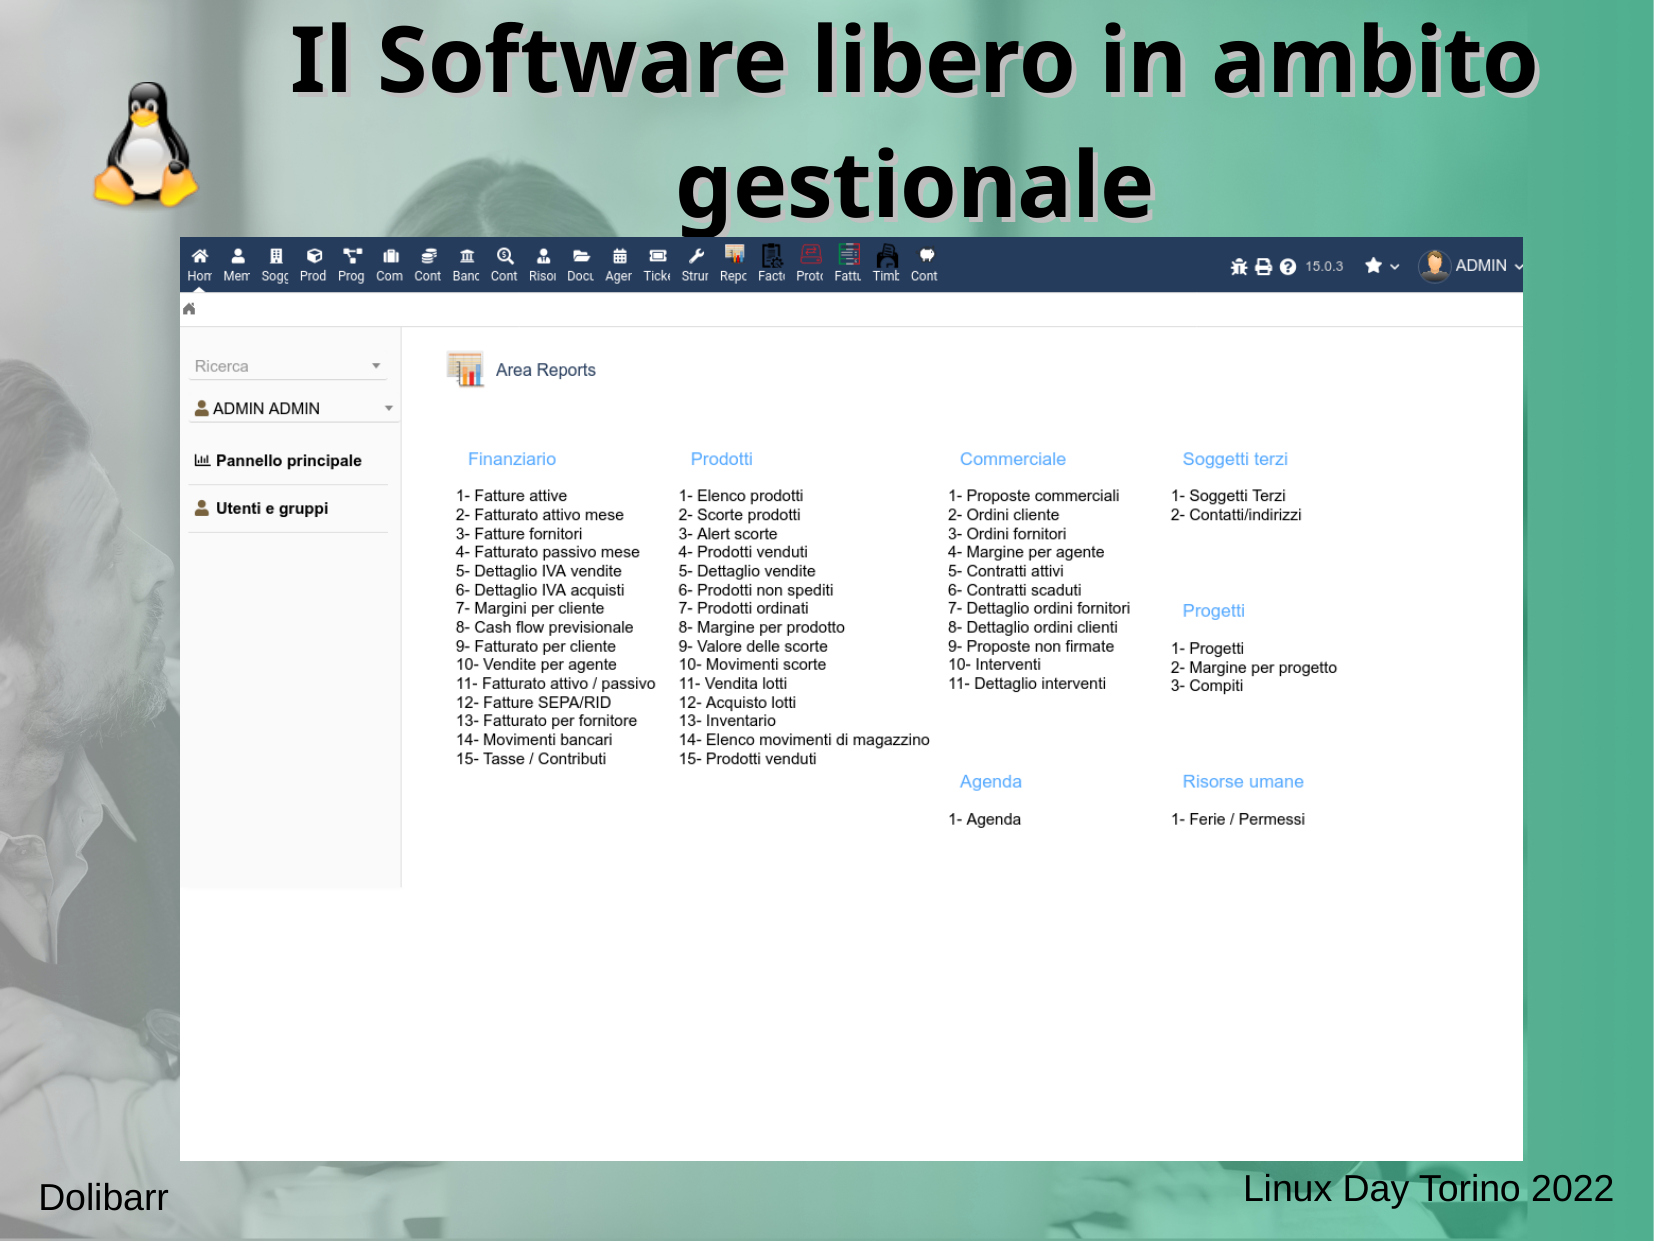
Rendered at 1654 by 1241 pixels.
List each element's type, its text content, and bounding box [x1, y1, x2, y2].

text_box Dolibarr [23, 1169, 185, 1227]
table_cell [130, 510, 180, 574]
table_header [130, 410, 180, 510]
picture [0, 0, 1654, 1241]
table_cell [130, 766, 180, 830]
table_cell [130, 638, 180, 702]
text_box Linux Day Torino 2022 [1228, 1159, 1630, 1217]
table_cell [130, 574, 180, 638]
title Il Software libero in ambito gestionale [259, 17, 1571, 222]
table_cell [130, 702, 180, 766]
